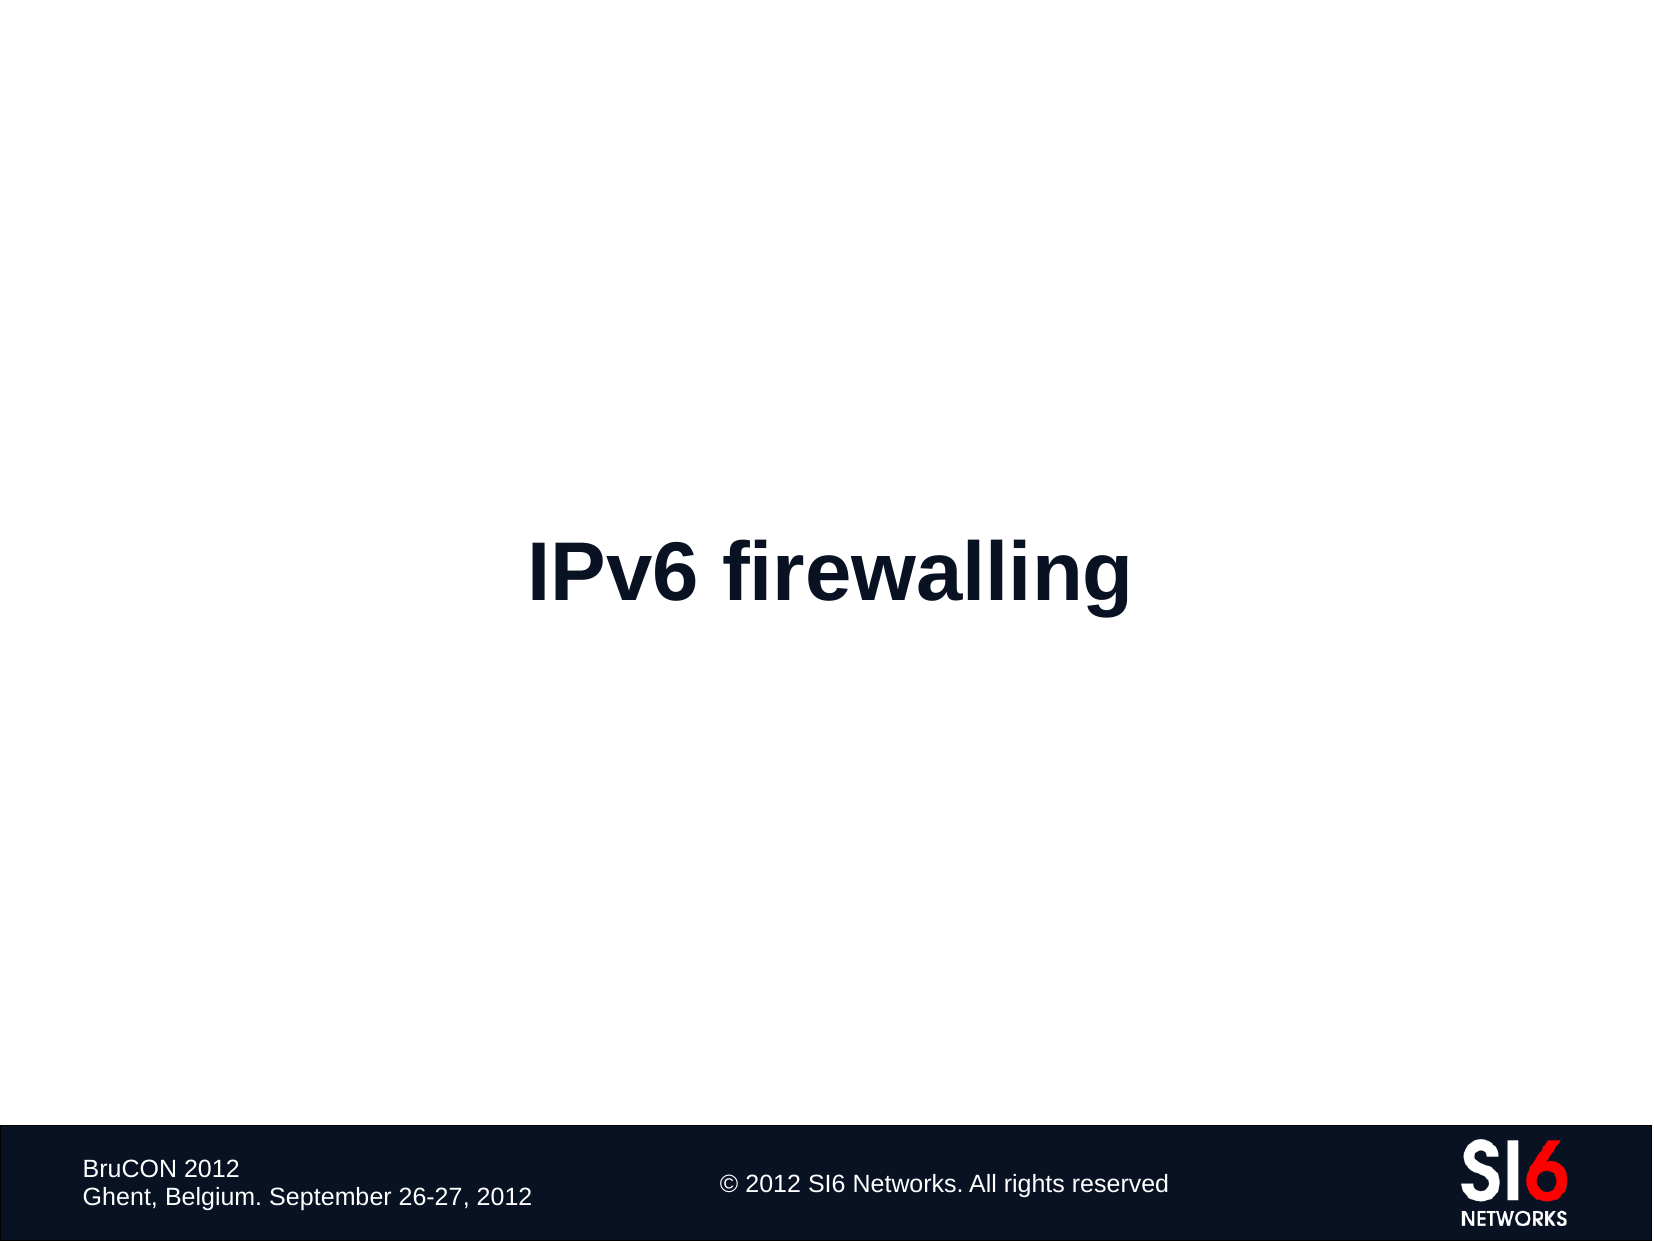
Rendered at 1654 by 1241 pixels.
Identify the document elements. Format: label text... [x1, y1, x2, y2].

title IPv6 firewalling [86, 467, 1576, 676]
picture [1461, 1139, 1567, 1226]
